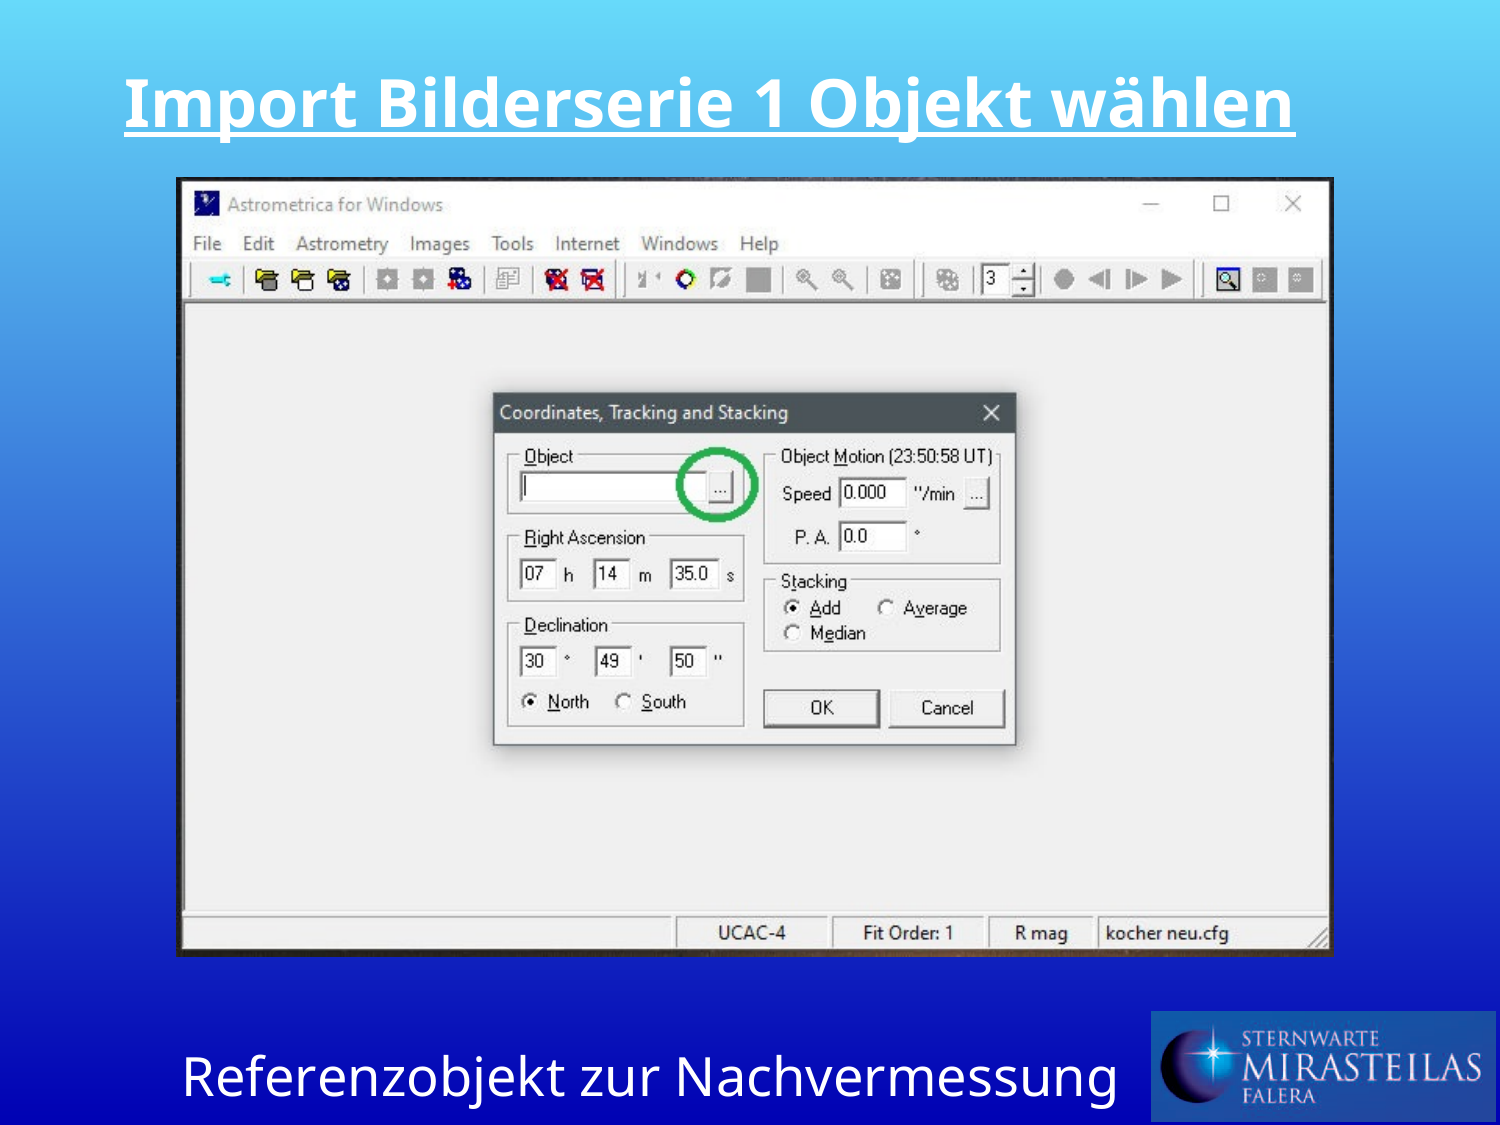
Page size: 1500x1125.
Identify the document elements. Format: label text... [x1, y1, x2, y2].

picture [176, 177, 1334, 958]
picture [1151, 1011, 1496, 1122]
text_box Import Bilderserie 1 Objekt wählen Referenzobjekt zur Nachvermessung [94, 53, 1430, 680]
